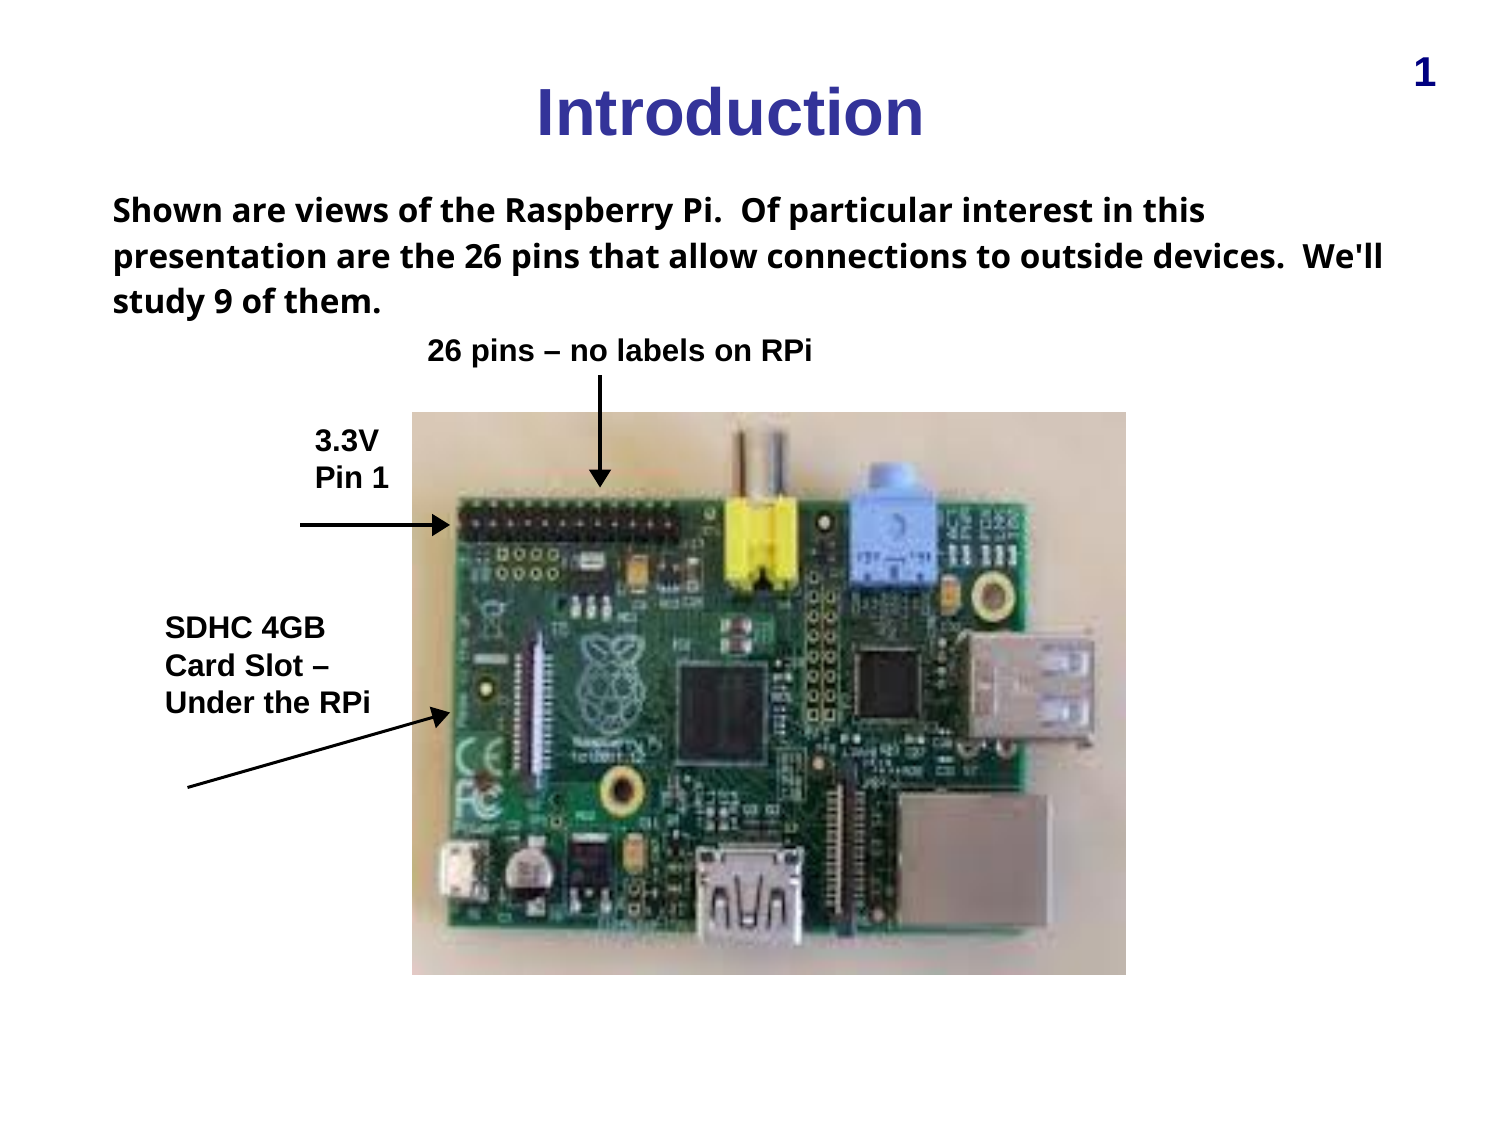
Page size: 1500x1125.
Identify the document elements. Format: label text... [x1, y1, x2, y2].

text_box 3.3V Pin 1 [300, 412, 405, 503]
picture [412, 412, 1126, 976]
text_box 1 [1387, 37, 1463, 103]
text_box SDHC 4GB Card Slot – Under the RPi [150, 600, 387, 728]
title Introduction [375, 75, 1088, 150]
text_box 26 pins – no labels on RPi [412, 322, 901, 376]
list Shown are views of the Raspberry Pi. Of particular interest in this presentation are the 26 pins that allow connections to outside devices. We'll study 9 of them. [112, 187, 1388, 275]
